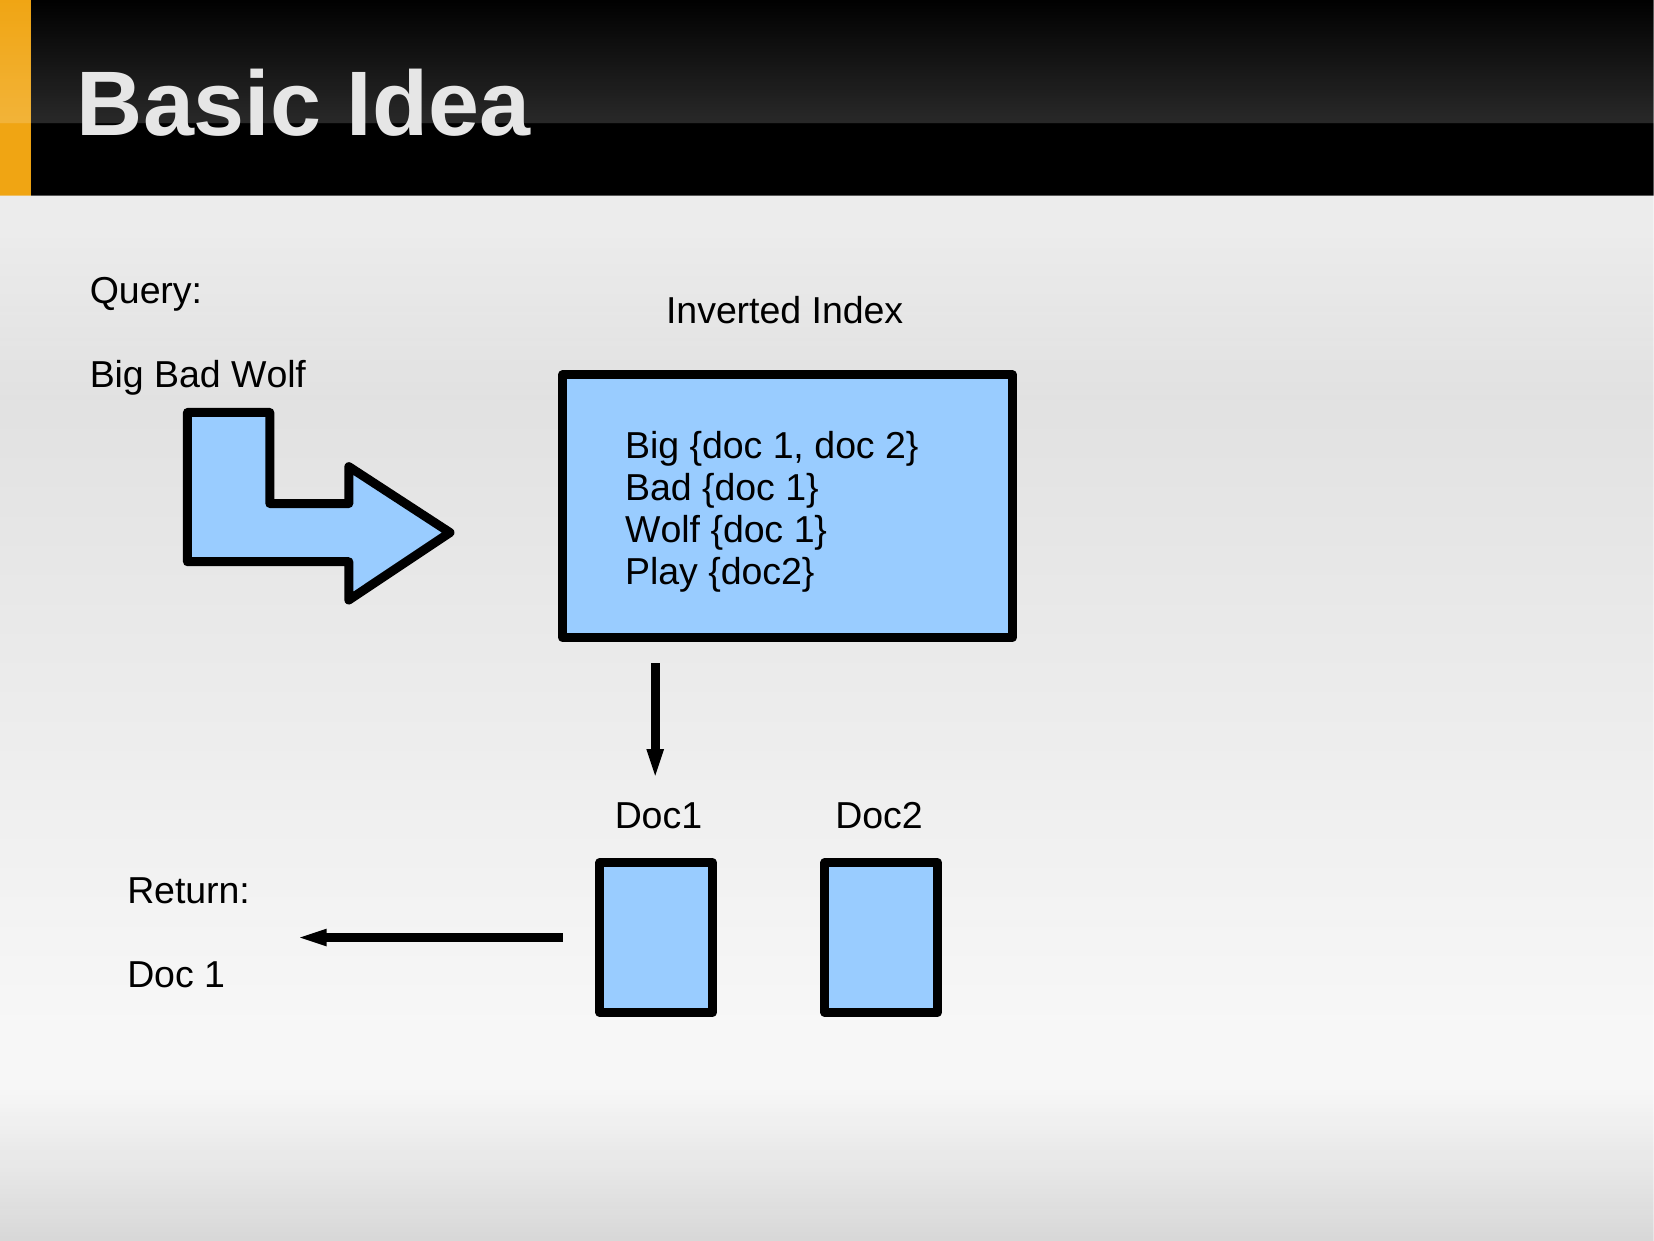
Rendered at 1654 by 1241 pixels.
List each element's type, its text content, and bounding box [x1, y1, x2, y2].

text_box Return: Doc 1 [112, 862, 265, 1004]
text_box Doc2 [820, 787, 938, 1187]
title Basic Idea [76, 0, 1565, 208]
picture [0, 0, 1654, 1241]
text_box Doc1 [600, 787, 717, 845]
text_box Inverted Index [651, 282, 1139, 340]
text_box [187, 412, 451, 601]
text_box [599, 862, 713, 1013]
text_box [562, 374, 1013, 638]
text_box Query: Big Bad Wolf [75, 262, 451, 404]
text_box Big {doc 1, doc 2} Bad {doc 1} Wolf {doc 1} Play {doc2} [600, 417, 976, 601]
